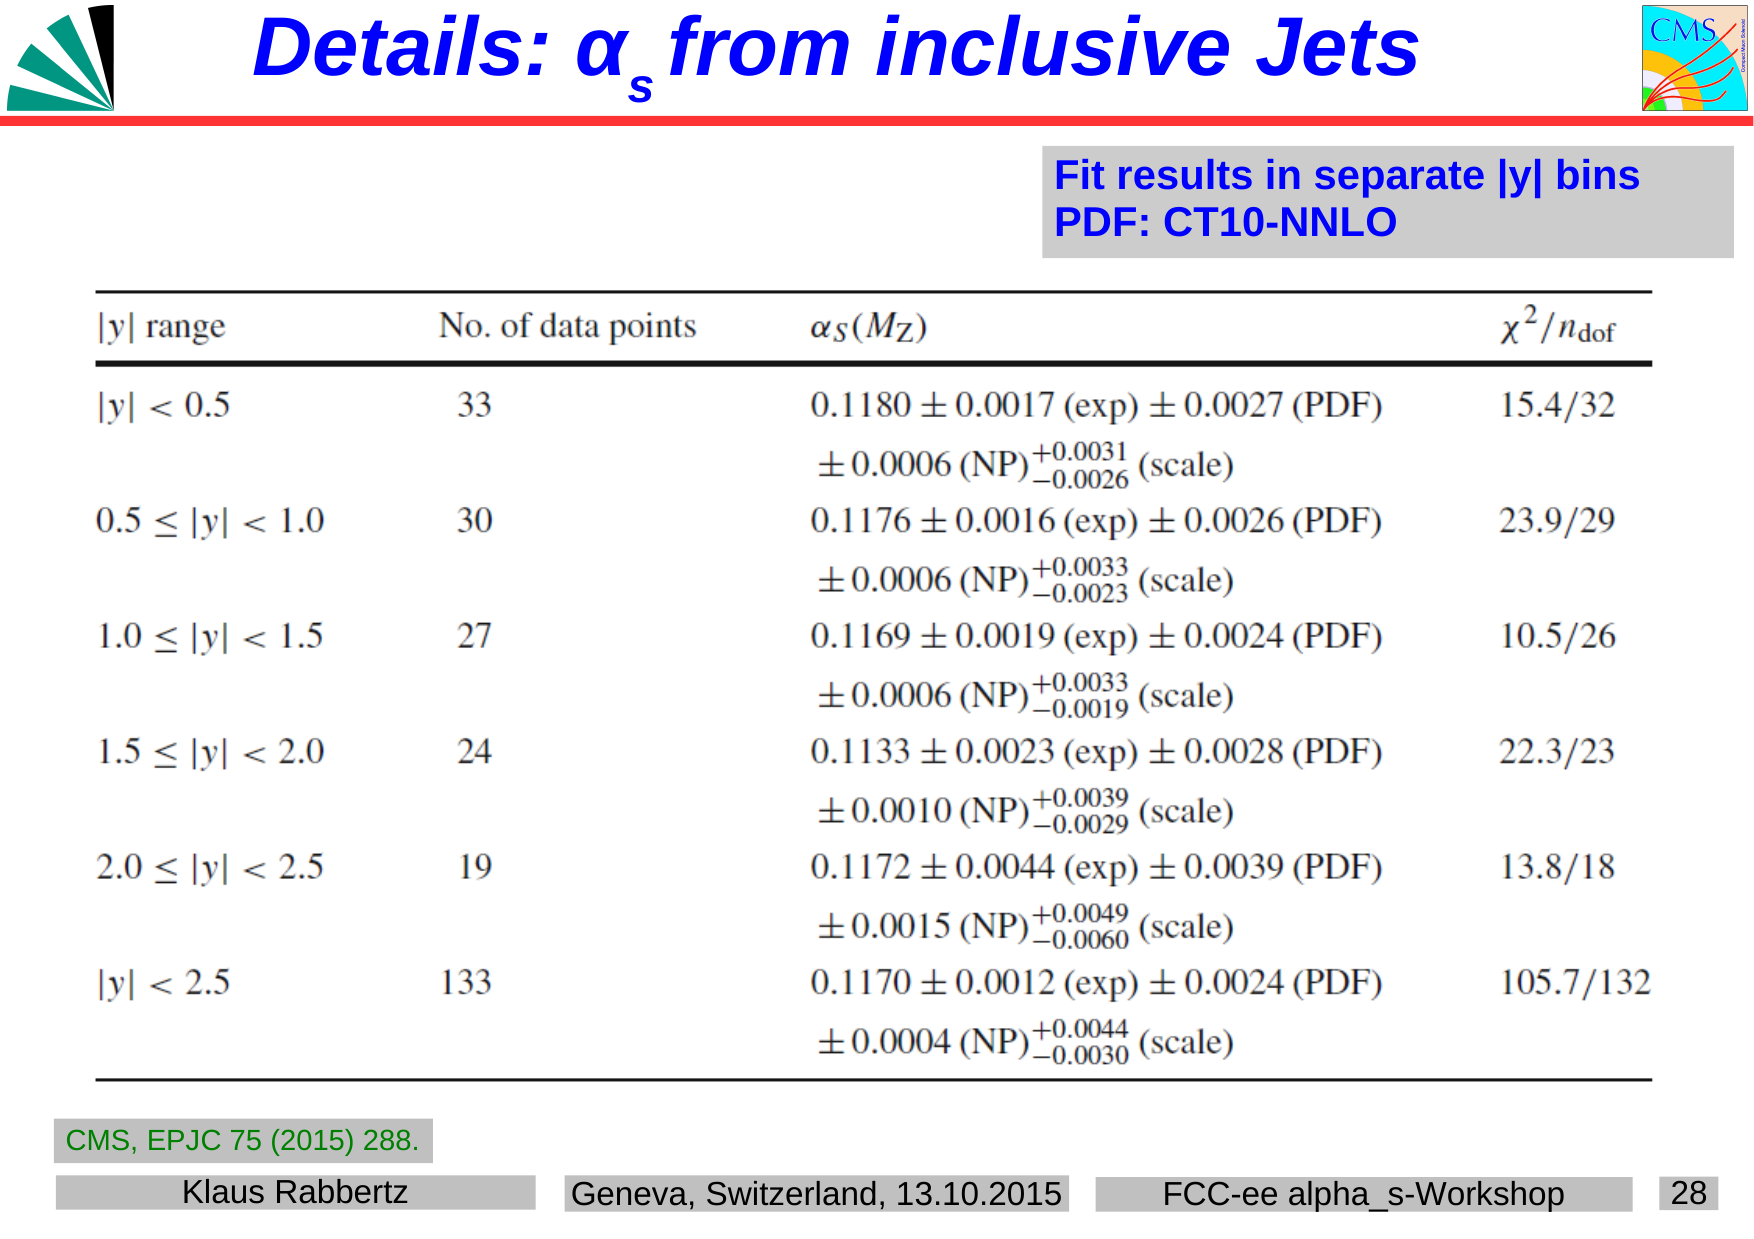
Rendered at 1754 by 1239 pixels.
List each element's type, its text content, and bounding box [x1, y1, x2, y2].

picture [7, 5, 114, 112]
title Details: αs from inclusive Jets [129, 0, 1545, 114]
picture [1642, 5, 1748, 111]
text_box CMS, EPJC 75 (2015) 288. [53, 1118, 433, 1164]
text_box Fit results in separate |y| bins PDF: CT10-NNLO [1042, 145, 1734, 259]
picture [74, 275, 1679, 1102]
